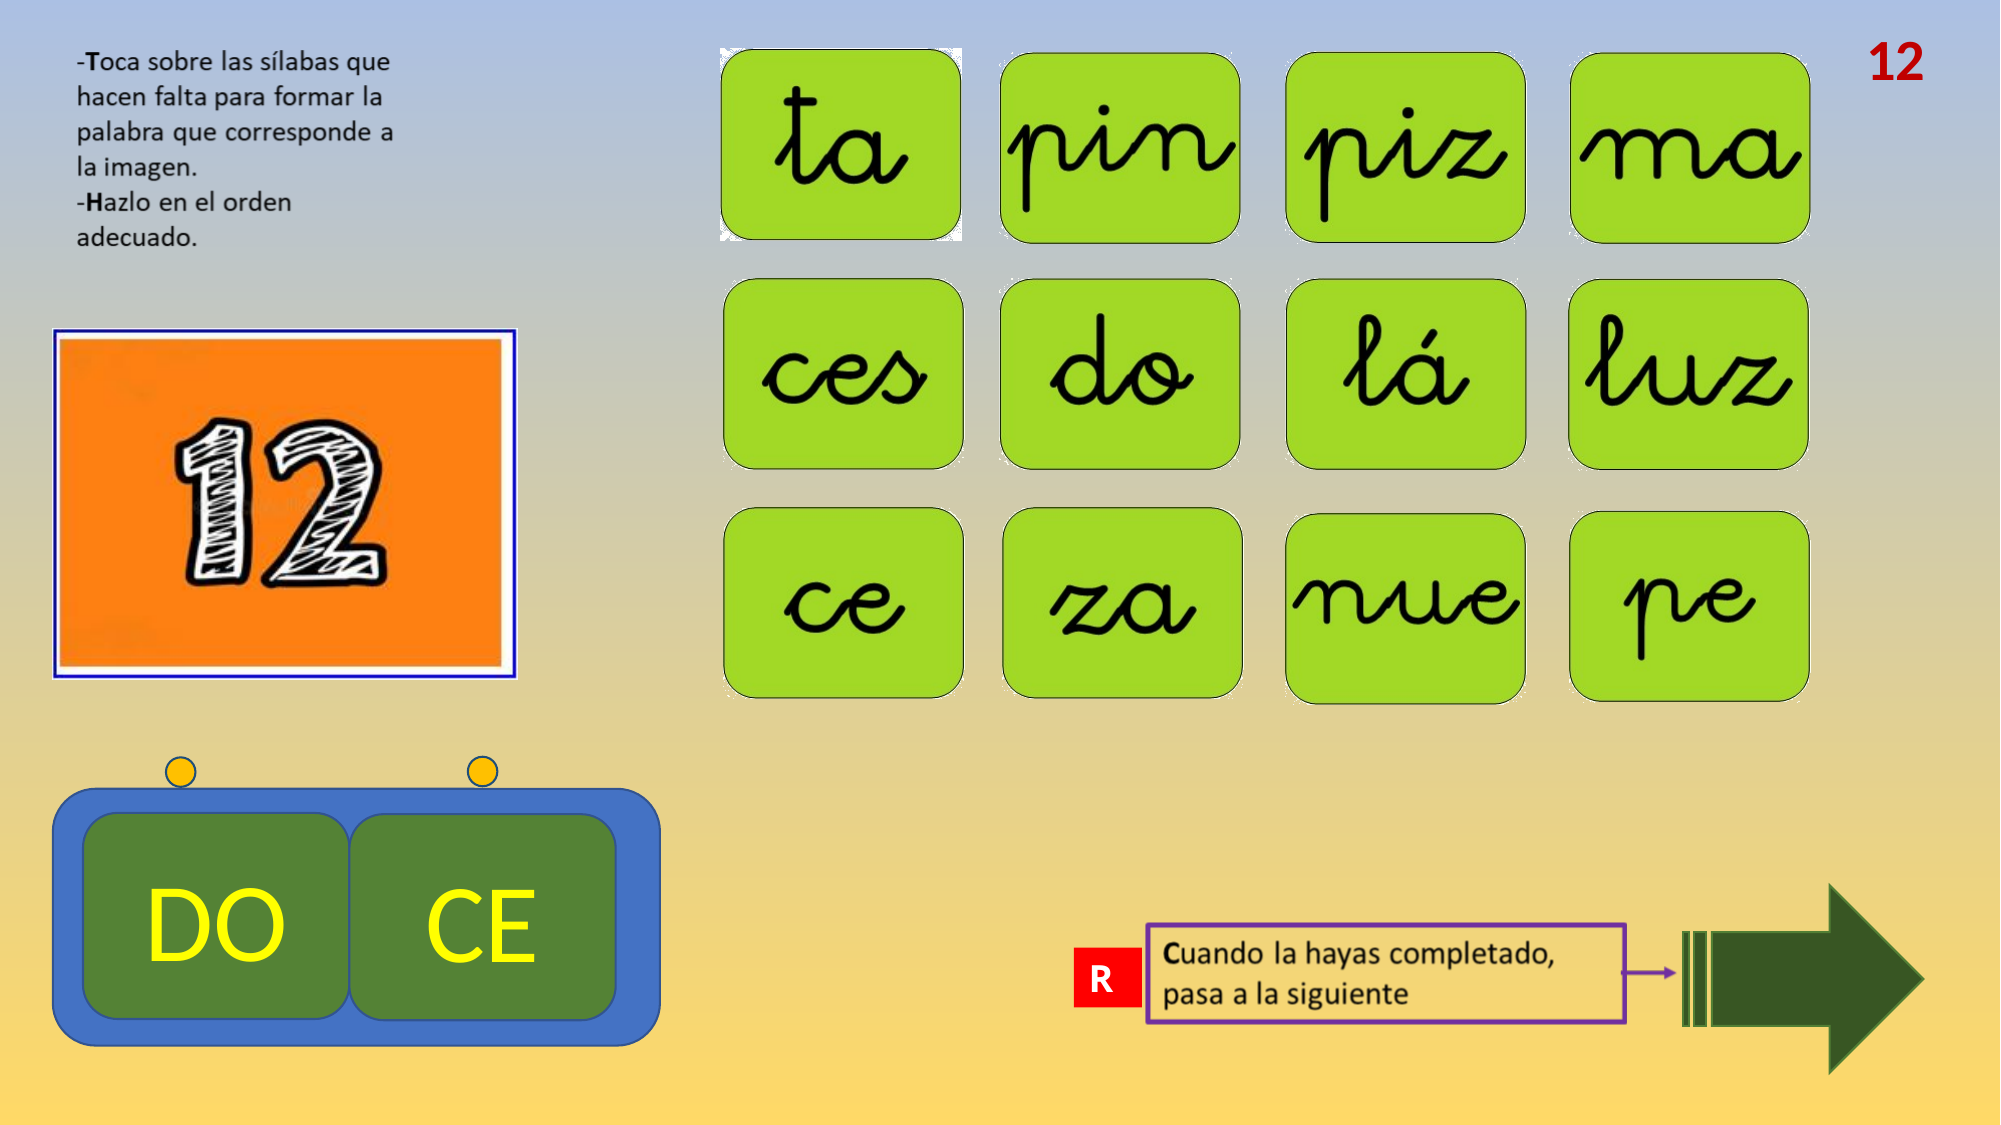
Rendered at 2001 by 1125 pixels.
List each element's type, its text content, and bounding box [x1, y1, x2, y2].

picture [1285, 278, 1527, 470]
text_box [1694, 932, 1707, 1026]
text_box CE [349, 814, 616, 1021]
text_box [467, 756, 498, 787]
picture [58, 34, 431, 272]
text_box [165, 757, 196, 787]
text_box DO [82, 812, 349, 1019]
picture [1141, 921, 1691, 1034]
picture [720, 48, 962, 241]
picture [1285, 51, 1527, 244]
picture [723, 507, 965, 699]
picture [1569, 52, 1811, 244]
picture [723, 278, 965, 470]
picture [52, 328, 518, 680]
picture [1285, 513, 1527, 705]
picture [1569, 510, 1811, 703]
picture [999, 52, 1241, 244]
text_box [1711, 885, 1924, 1073]
text_box [52, 788, 660, 1046]
text_box 12 [1851, 14, 1953, 100]
picture [999, 278, 1241, 470]
text_box R [1073, 947, 1141, 1008]
picture [1568, 278, 1810, 471]
picture [1002, 507, 1244, 699]
